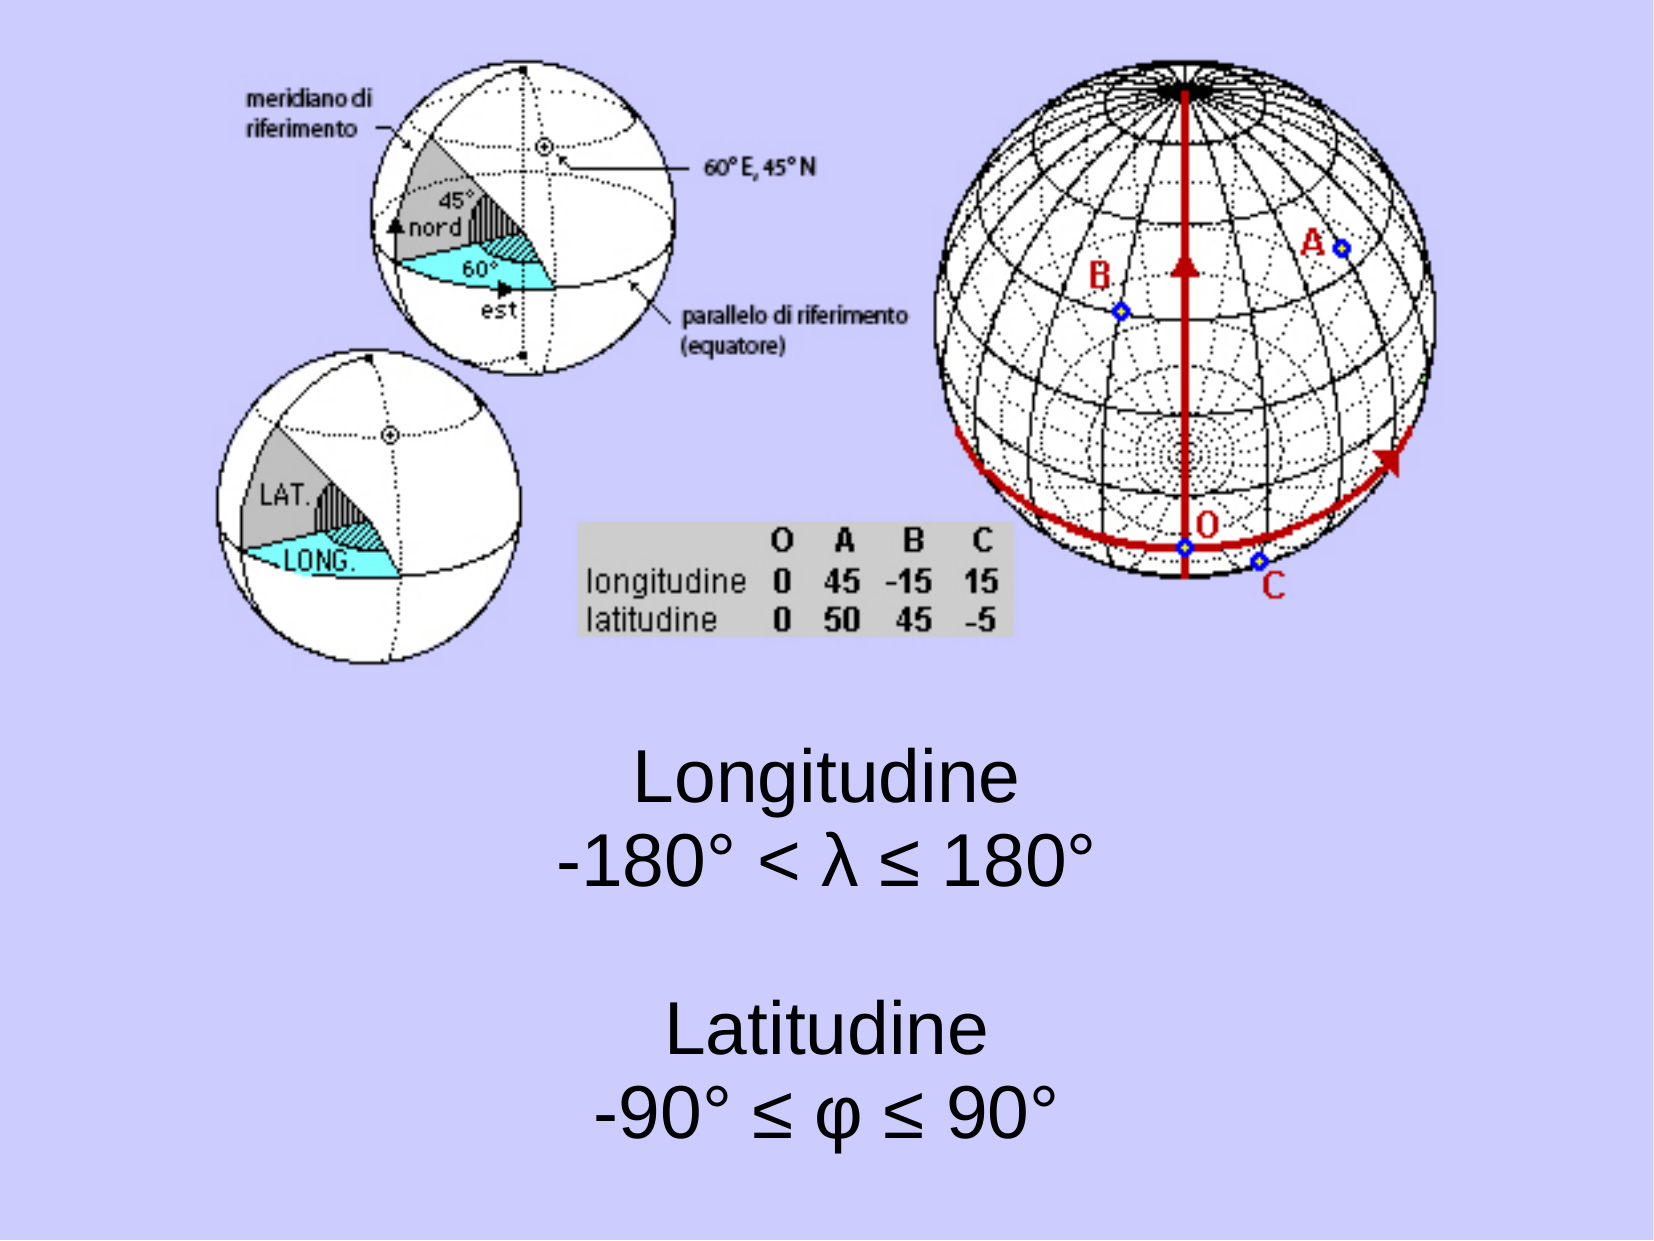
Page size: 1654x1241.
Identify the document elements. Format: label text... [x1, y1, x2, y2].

picture [209, 53, 1445, 668]
subtitle Longitudine -180° < λ ≤ 180° Latitudine -90° ≤ φ ≤ 90° [82, 560, 1571, 1241]
